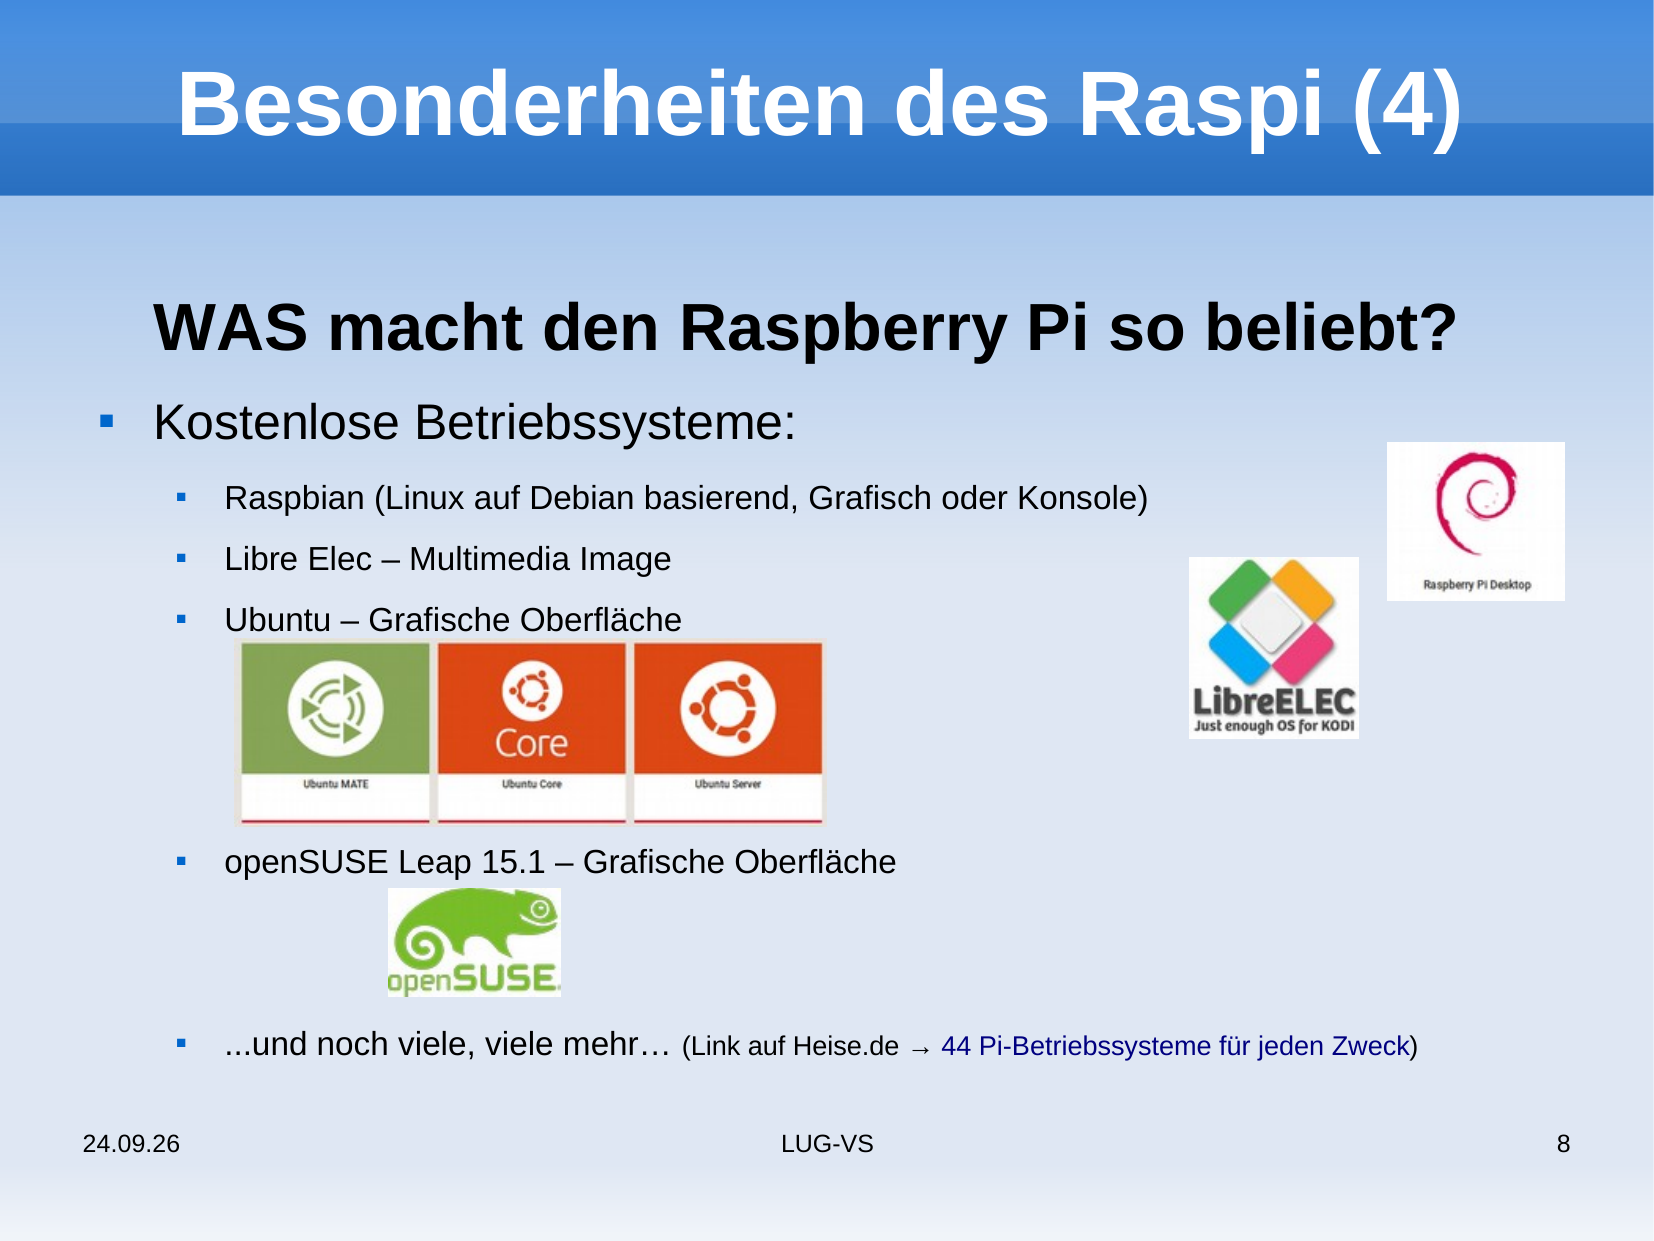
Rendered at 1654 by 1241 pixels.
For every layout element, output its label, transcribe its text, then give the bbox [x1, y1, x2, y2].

title Besonderheiten des Raspi (4) [76, 0, 1565, 208]
picture [0, 0, 1654, 1241]
list WAS macht den Raspberry Pi so beliebt? Kostenlose Betriebssysteme: Raspbian (Linux auf Debian basierend, Grafisch oder Konsole) Libre Elec – Multimedia Image Ubuntu – Grafische Oberfläche openSUSE Leap 15.1 – Grafische Oberfläche ...und noch viele, viele mehr… (Link auf Heise.de → 44 Pi-Betriebssysteme für jeden Zweck) [82, 290, 1571, 1124]
